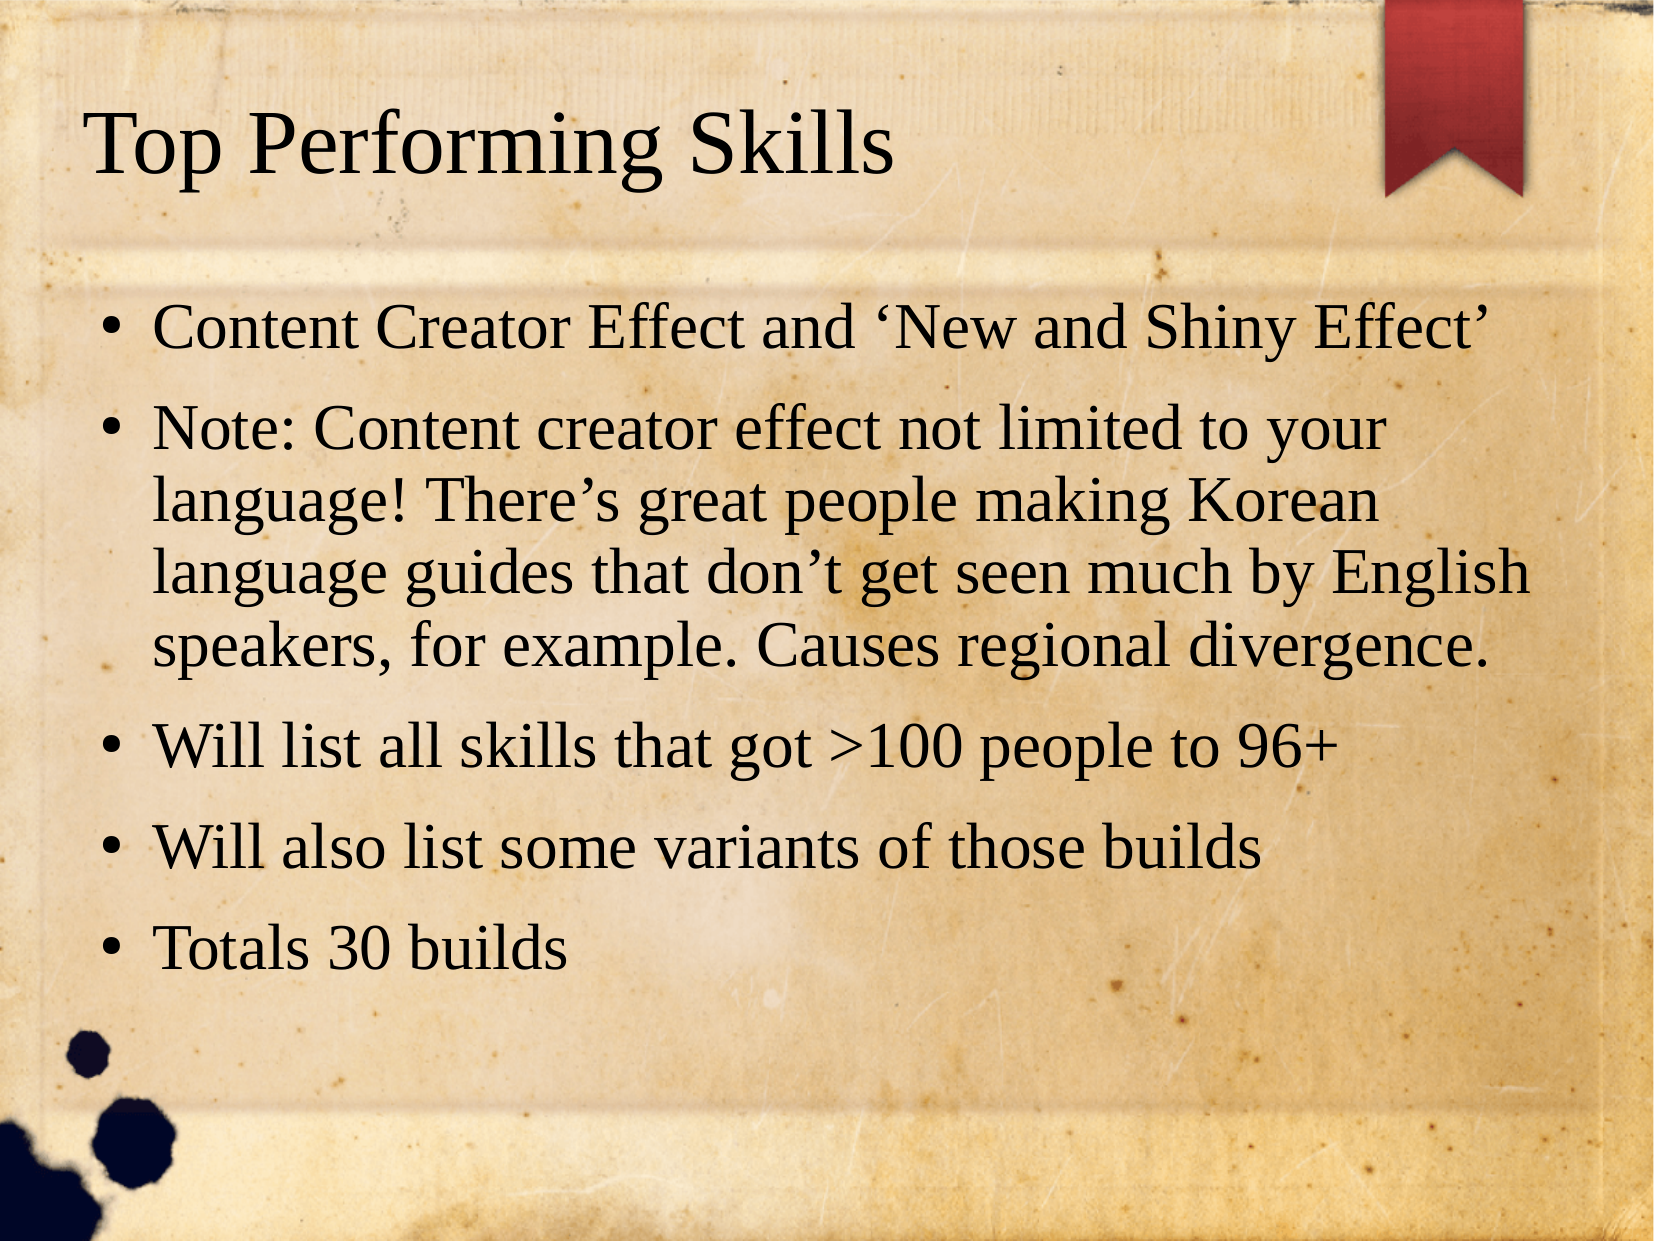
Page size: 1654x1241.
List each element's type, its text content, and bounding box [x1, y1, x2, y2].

list Content Creator Effect and ‘New and Shiny Effect’ Note: Content creator effect not limited to your language! There’s great people making Korean language guides that don’t get seen much by English speakers, for example. Causes regional divergence. Will list all skills that got >100 people to 96+ Will also list some variants of those builds Totals 30 builds [82, 290, 1538, 1010]
title Top Performing Skills [82, 49, 1347, 237]
picture [0, 0, 1654, 1241]
